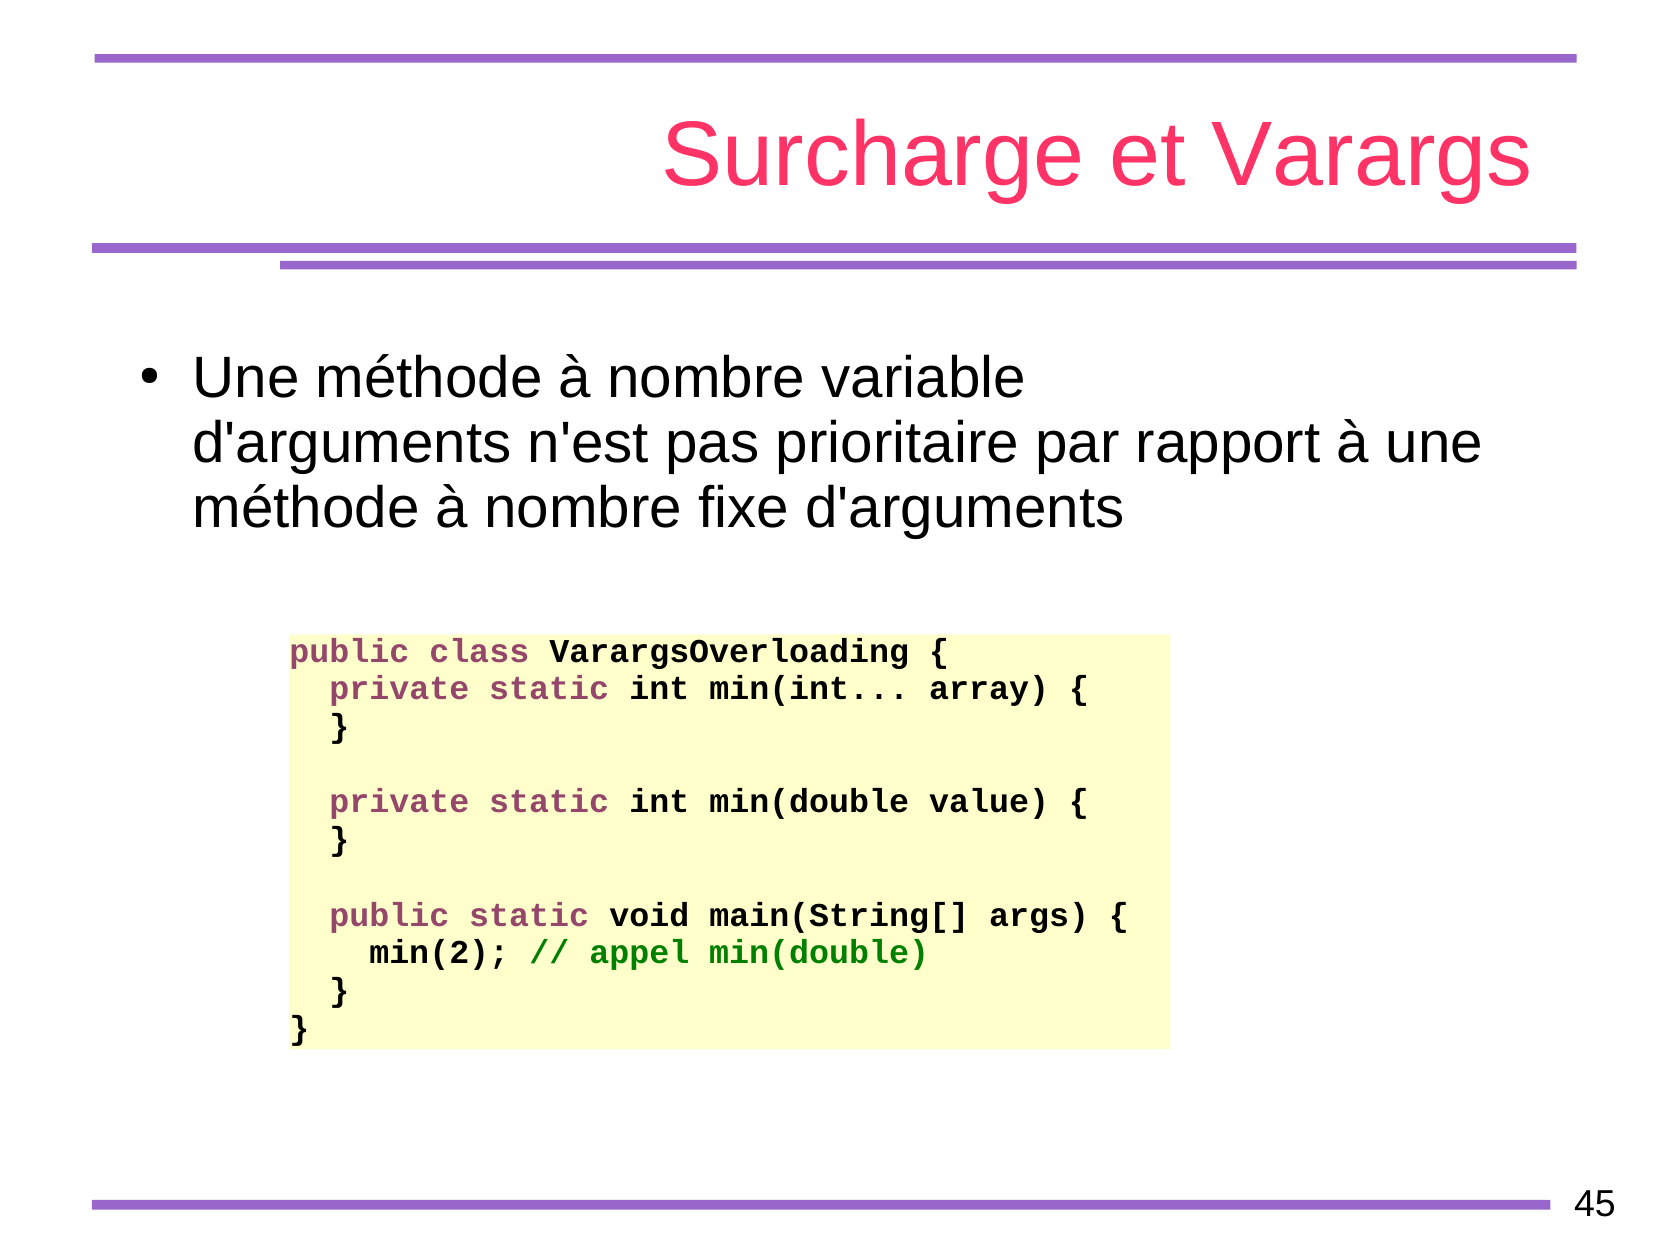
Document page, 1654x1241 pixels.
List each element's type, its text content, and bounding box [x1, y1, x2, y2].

title Surcharge et Varargs [121, 49, 1534, 257]
text_box public class VarargsOverloading { private static int min(int... array) { } private static int min(double value) { } public static void main(String[] args) { min(2); // appel min(double) } } [289, 634, 1171, 1050]
list Une méthode à nombre variable d'arguments n'est pas prioritaire par rapport à une méthode à nombre fixe d'arguments [121, 344, 1536, 1127]
